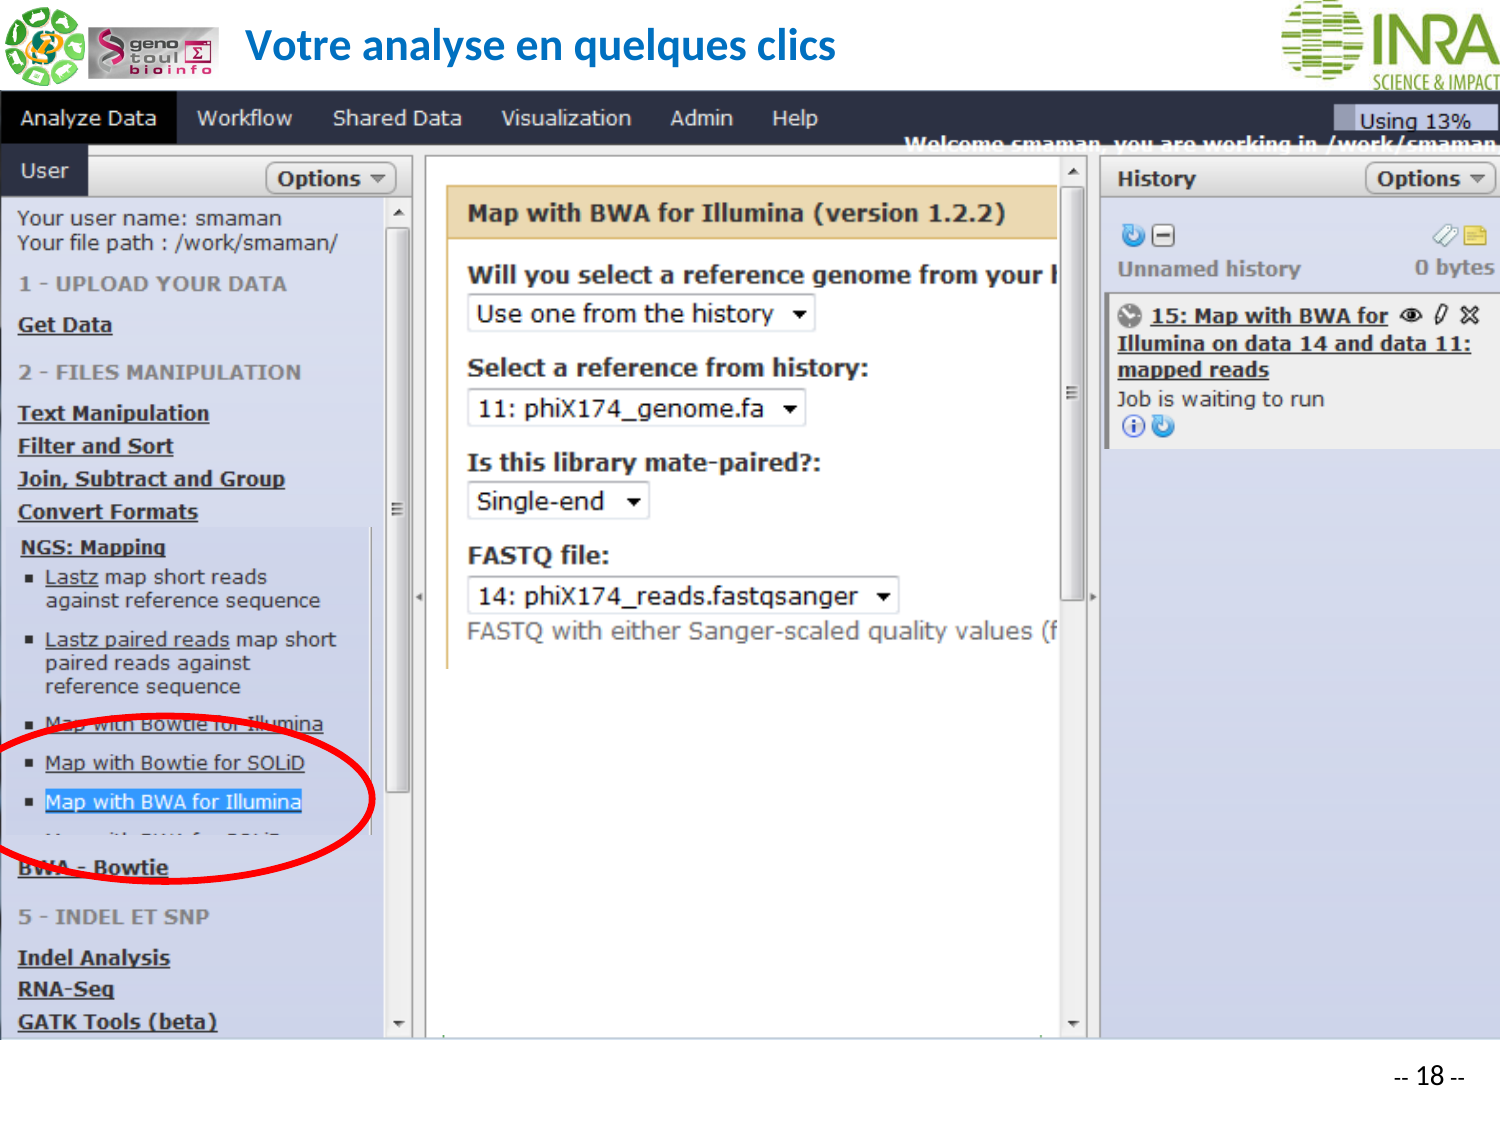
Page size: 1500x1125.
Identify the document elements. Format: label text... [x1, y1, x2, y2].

picture [0, 720, 368, 877]
text_box [431, 173, 1057, 1035]
picture [88, 27, 219, 79]
picture [0, 0, 1500, 1040]
text_box Votre analyse en quelques clics [230, 19, 1400, 90]
picture [5, 7, 85, 86]
